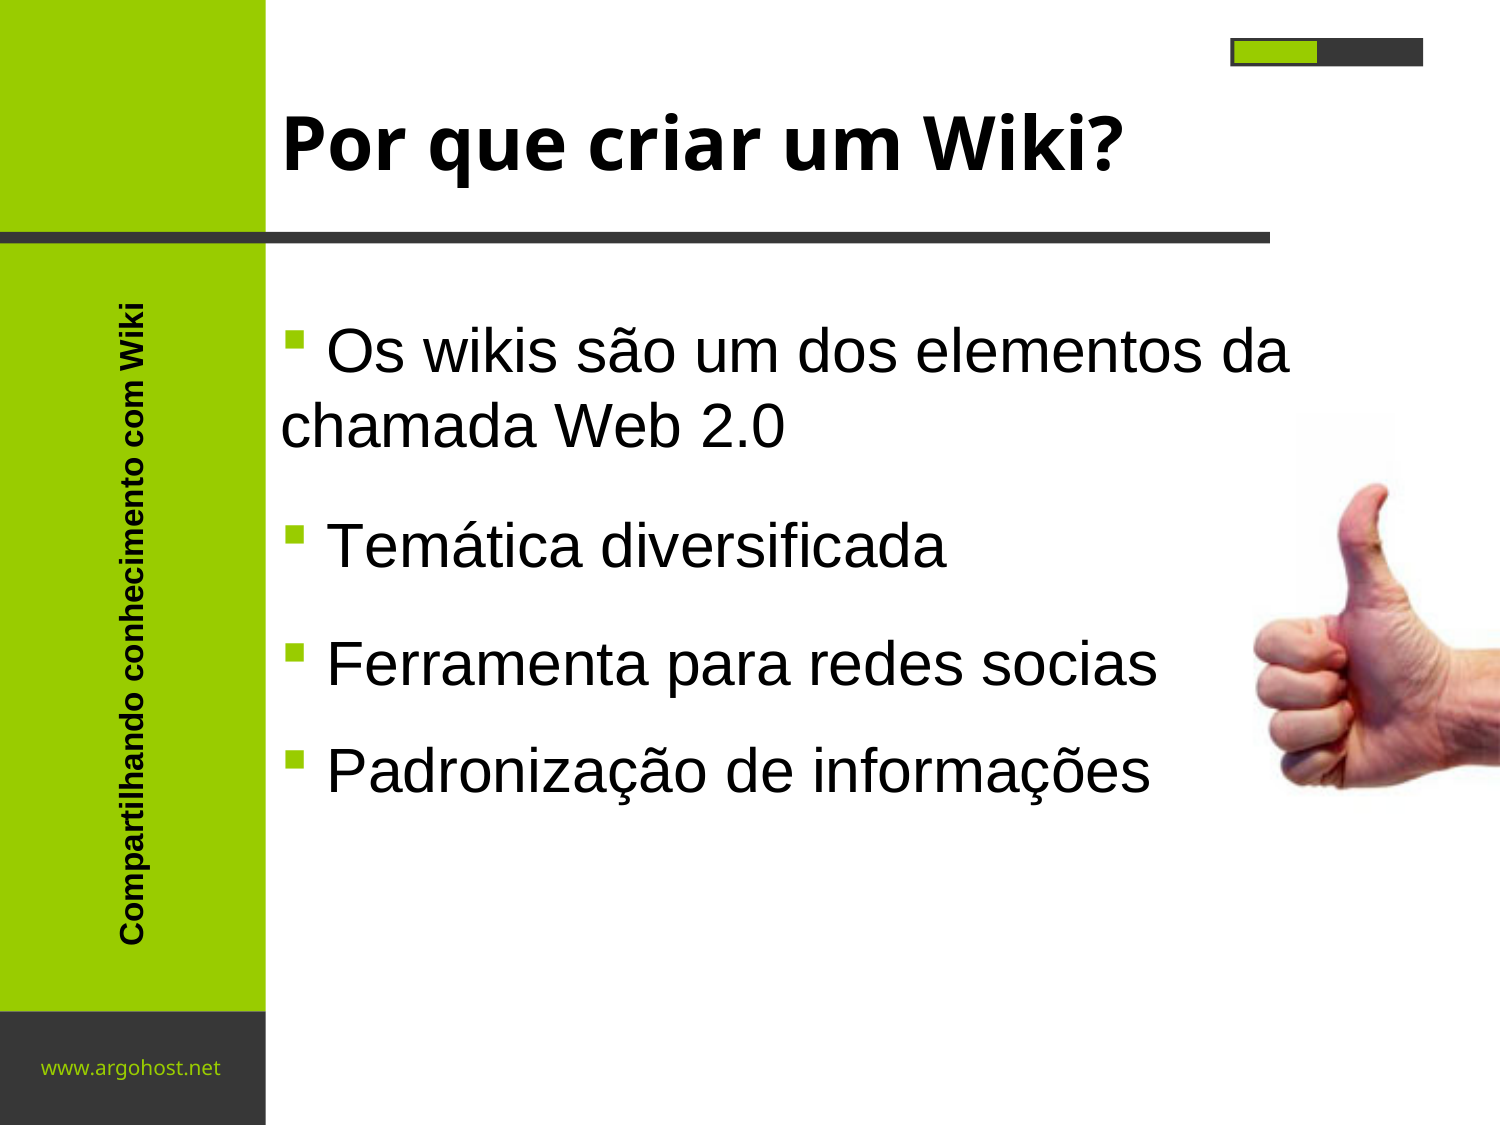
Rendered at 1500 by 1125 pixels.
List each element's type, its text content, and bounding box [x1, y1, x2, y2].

text_box Por que criar um Wiki? [265, 88, 1353, 194]
text_box Compartilhando conhecimento com Wiki [100, 278, 160, 970]
text_box [1230, 38, 1424, 67]
text_box Ferramenta para redes socias [265, 615, 1187, 707]
text_box [0, 0, 1270, 1125]
text_box www.argohost.net [26, 1046, 236, 1088]
text_box Os wikis são um dos elementos da chamada Web 2.0 [265, 302, 1500, 468]
text_box Temática diversificada [265, 497, 1187, 589]
picture [1187, 413, 1500, 831]
text_box Padronização de informações [265, 722, 1187, 813]
